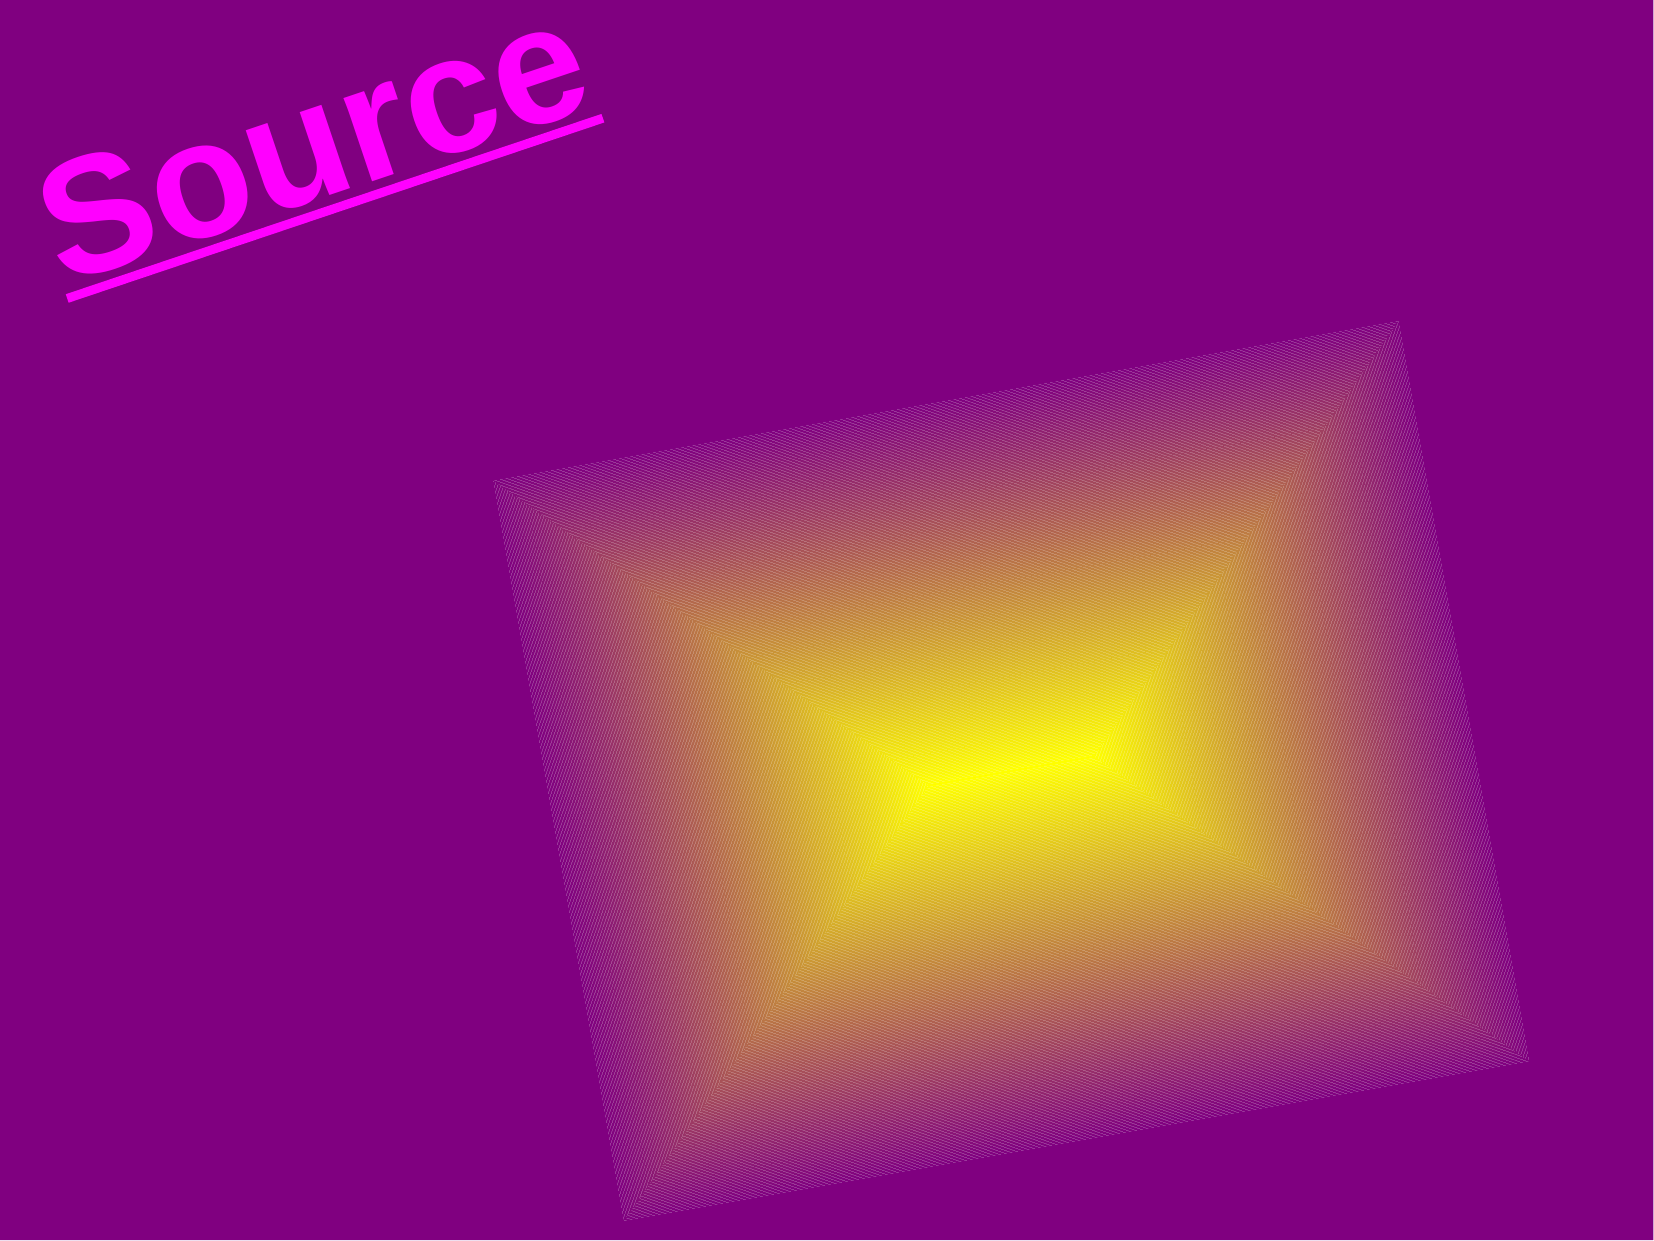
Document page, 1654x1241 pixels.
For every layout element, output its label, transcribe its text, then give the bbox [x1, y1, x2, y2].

text_box Source [0, 0, 674, 331]
